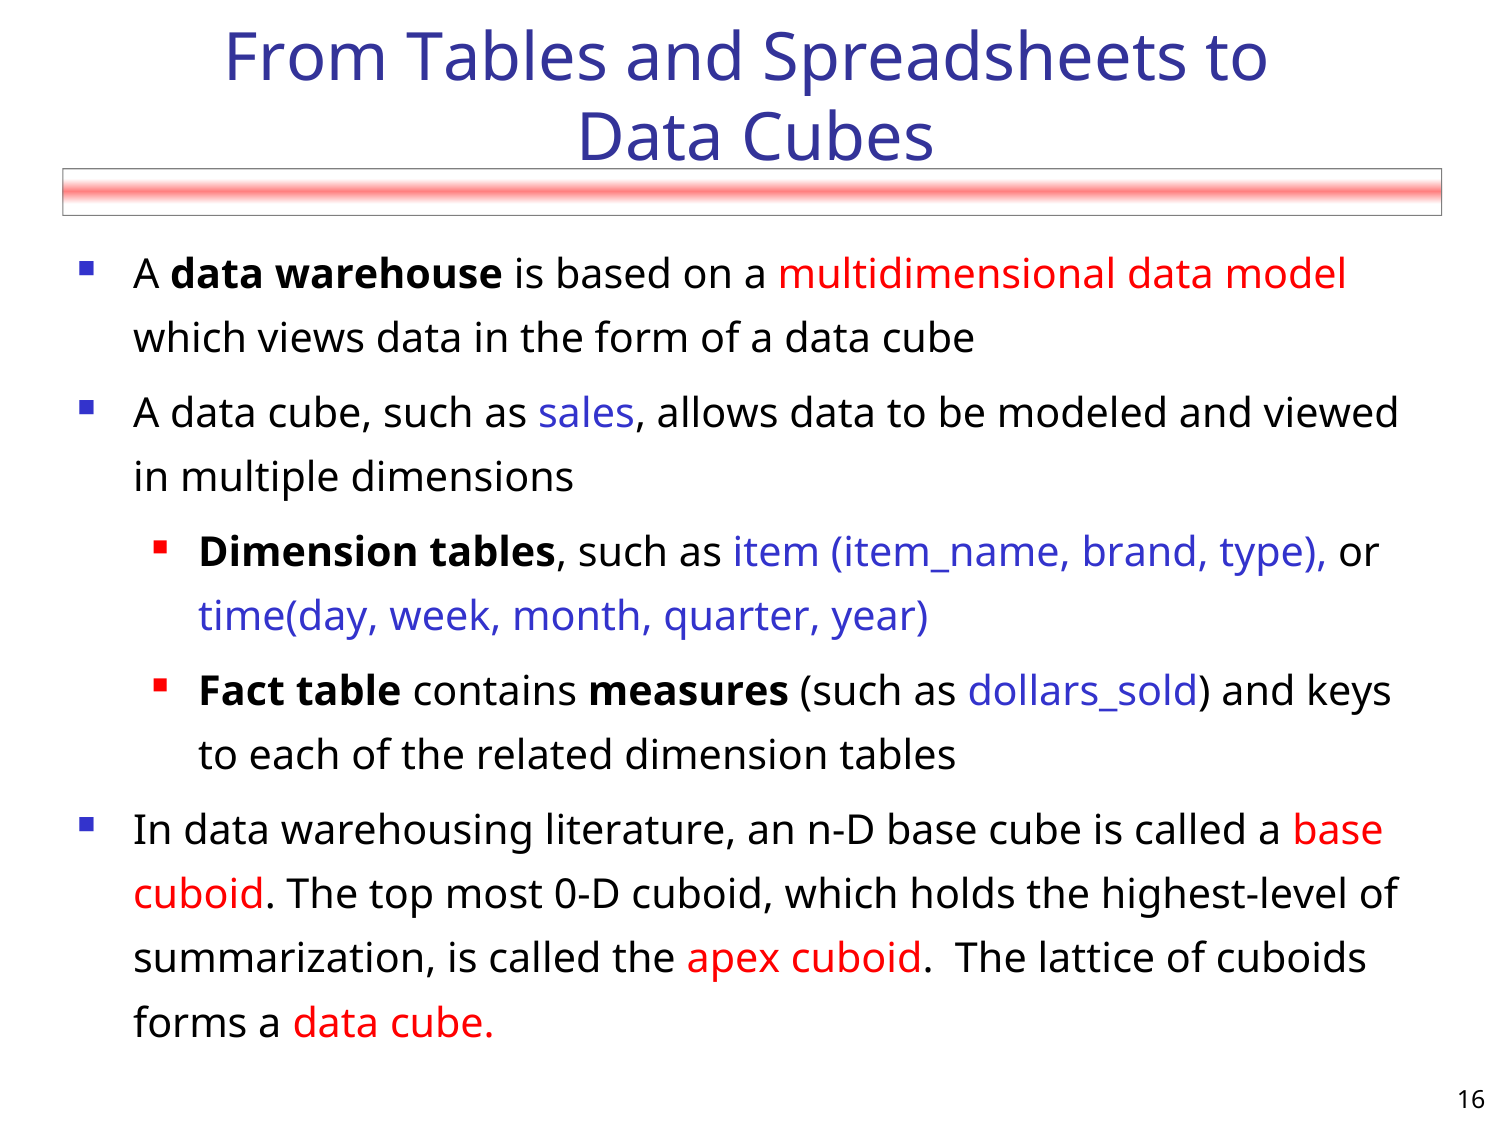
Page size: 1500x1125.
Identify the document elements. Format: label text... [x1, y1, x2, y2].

text_box <number> [1187, 1050, 1500, 1125]
list A data warehouse is based on a multidimensional data model which views data in the form of a data cube A data cube, such as sales, allows data to be modeled and viewed in multiple dimensions Dimension tables, such as item (item_name, brand, type), or time(day, week, month, quarter, year) Fact table contains measures (such as dollars_sold) and keys to each of the related dimension tables In data warehousing literature, an n-D base cube is called a base cuboid. The top most 0-D cuboid, which holds the highest-level of summarization, is called the apex cuboid. The lattice of cuboids forms a data cube. [62, 224, 1426, 1062]
title From Tables and Spreadsheets to Data Cubes [37, 6, 1476, 182]
